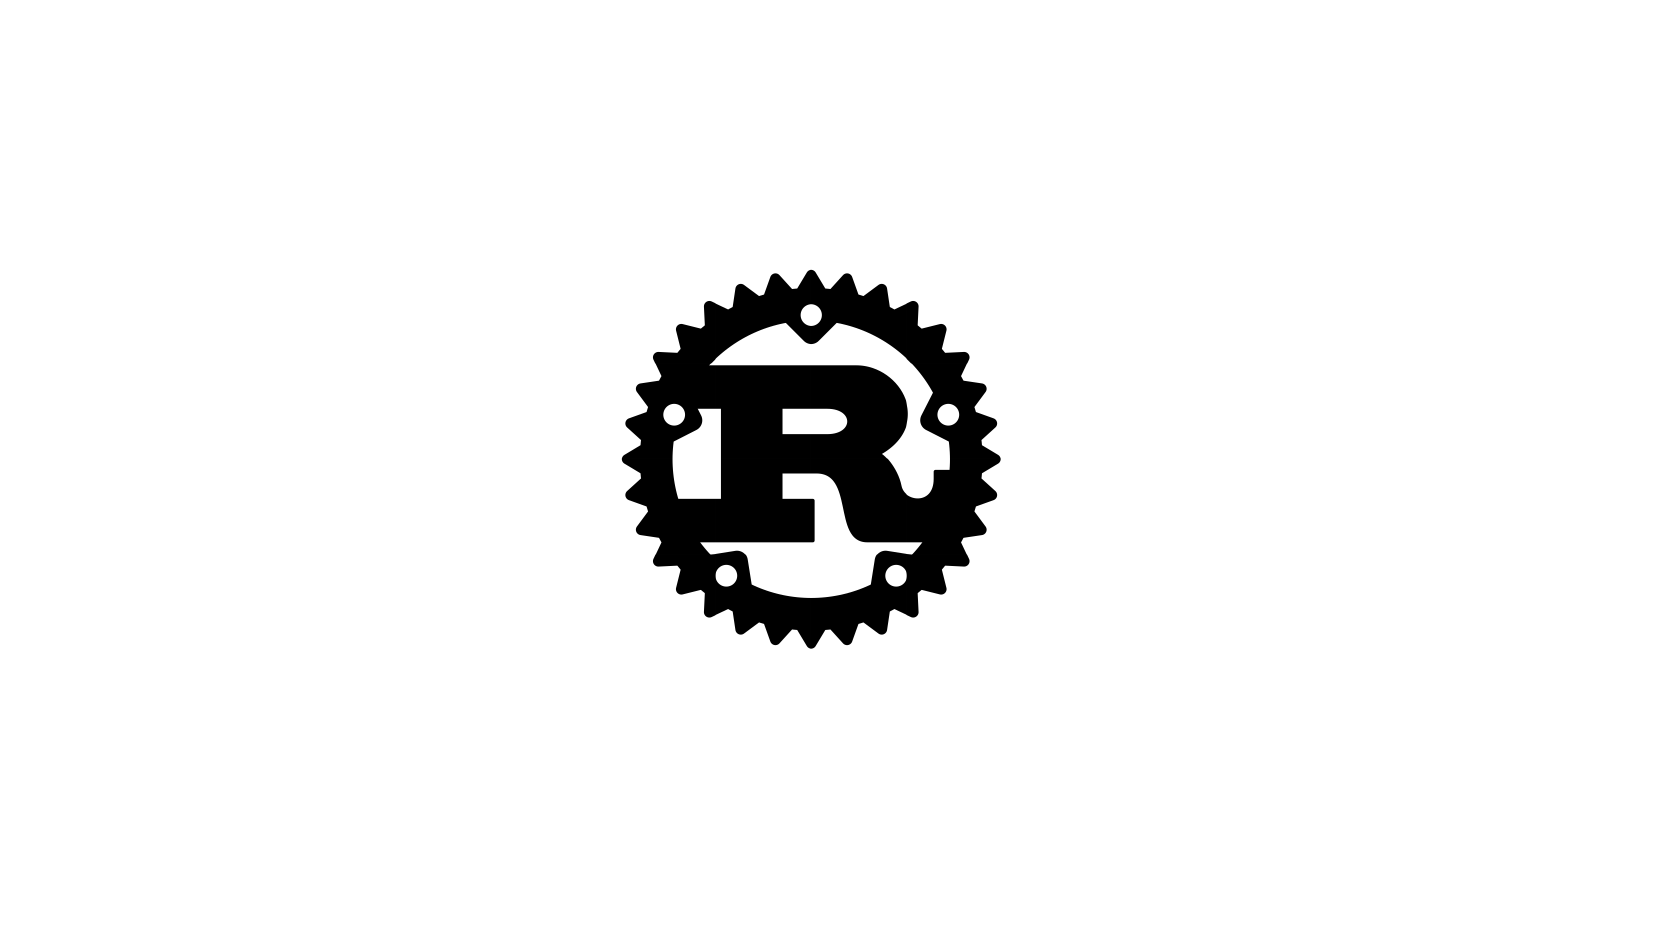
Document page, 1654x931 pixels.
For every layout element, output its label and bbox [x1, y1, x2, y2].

picture [620, 268, 1002, 650]
